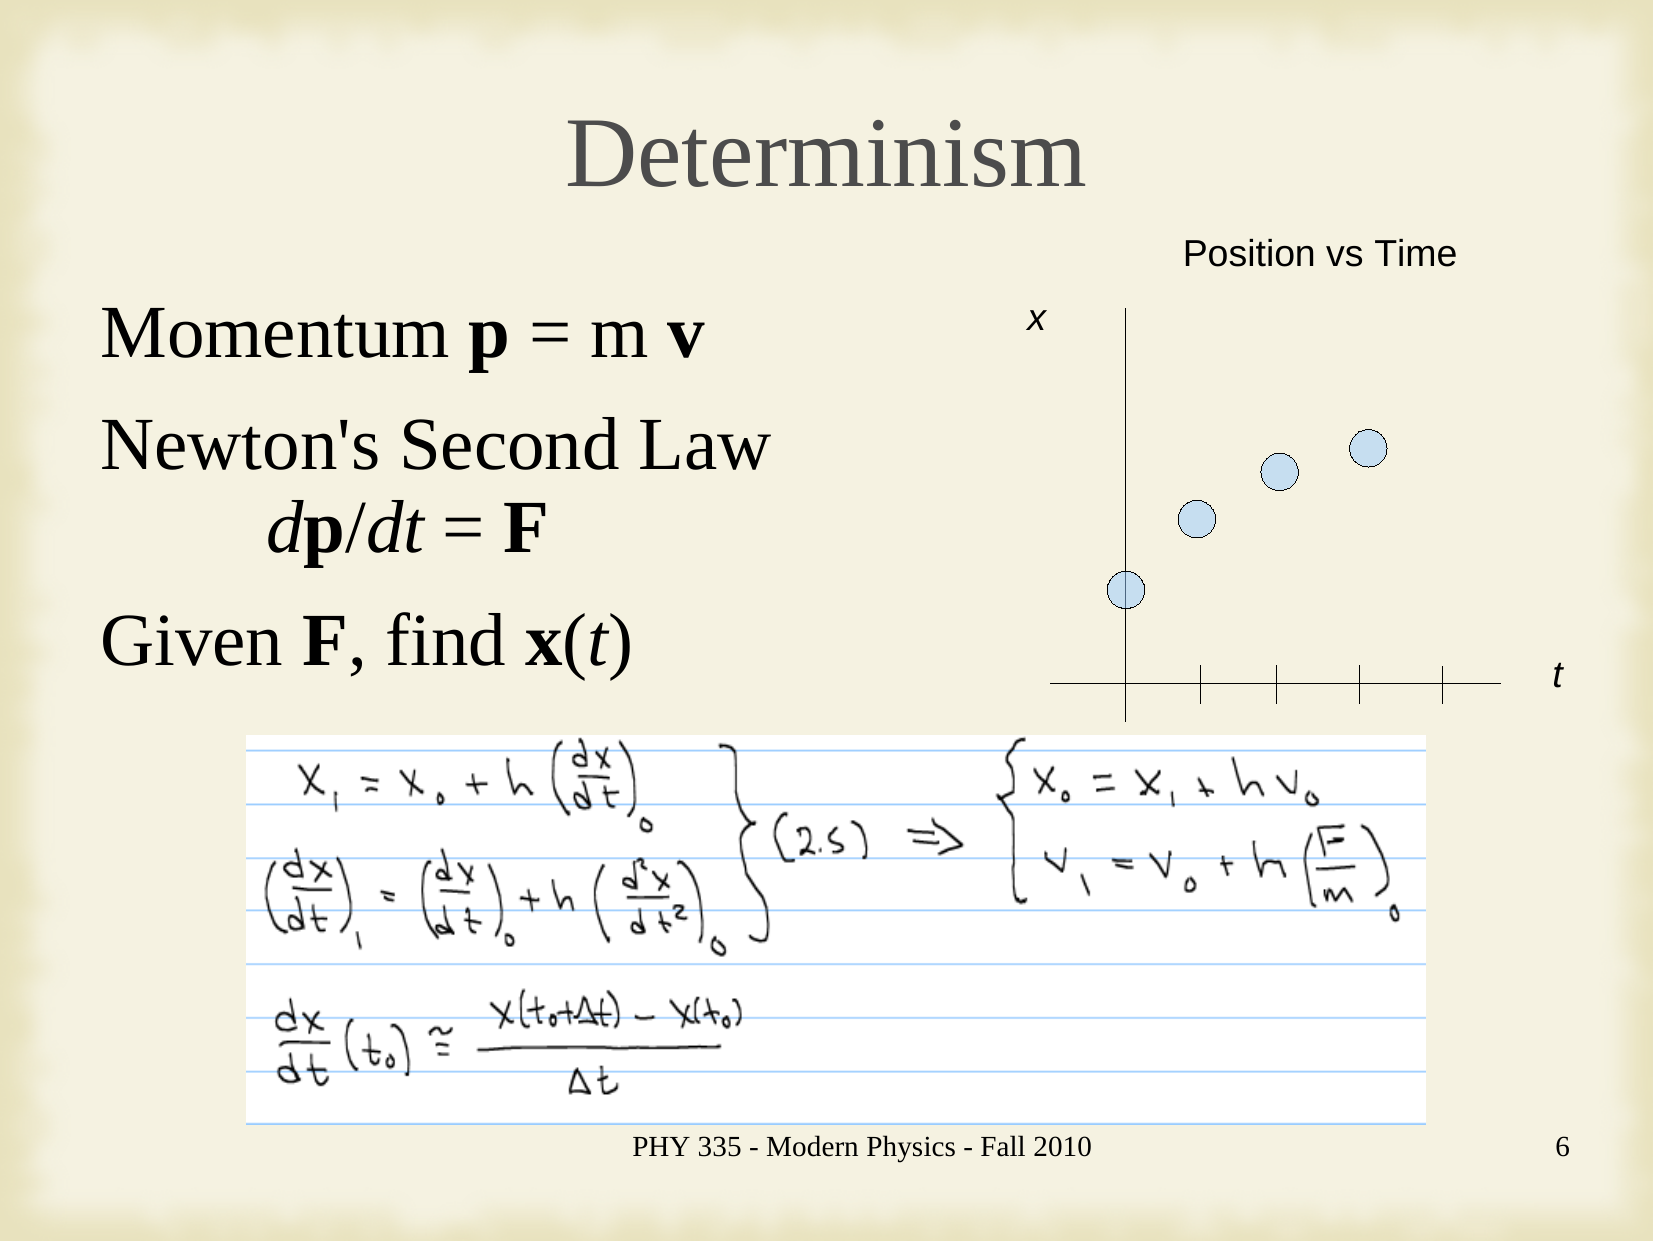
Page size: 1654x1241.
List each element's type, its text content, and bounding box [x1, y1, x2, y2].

text_box t [1537, 646, 1613, 703]
text_box Position vs Time [1168, 225, 1581, 282]
text_box [1178, 500, 1216, 538]
text_box x [1012, 289, 1088, 347]
text_box [1260, 453, 1299, 491]
title Determinism [82, 56, 1571, 250]
list Momentum p = m v Newton's Second Law dp/dt = F Given F, find x(t) [82, 290, 1571, 1095]
text_box [1349, 429, 1388, 468]
text_box [1107, 571, 1145, 609]
picture [0, 0, 1653, 1241]
